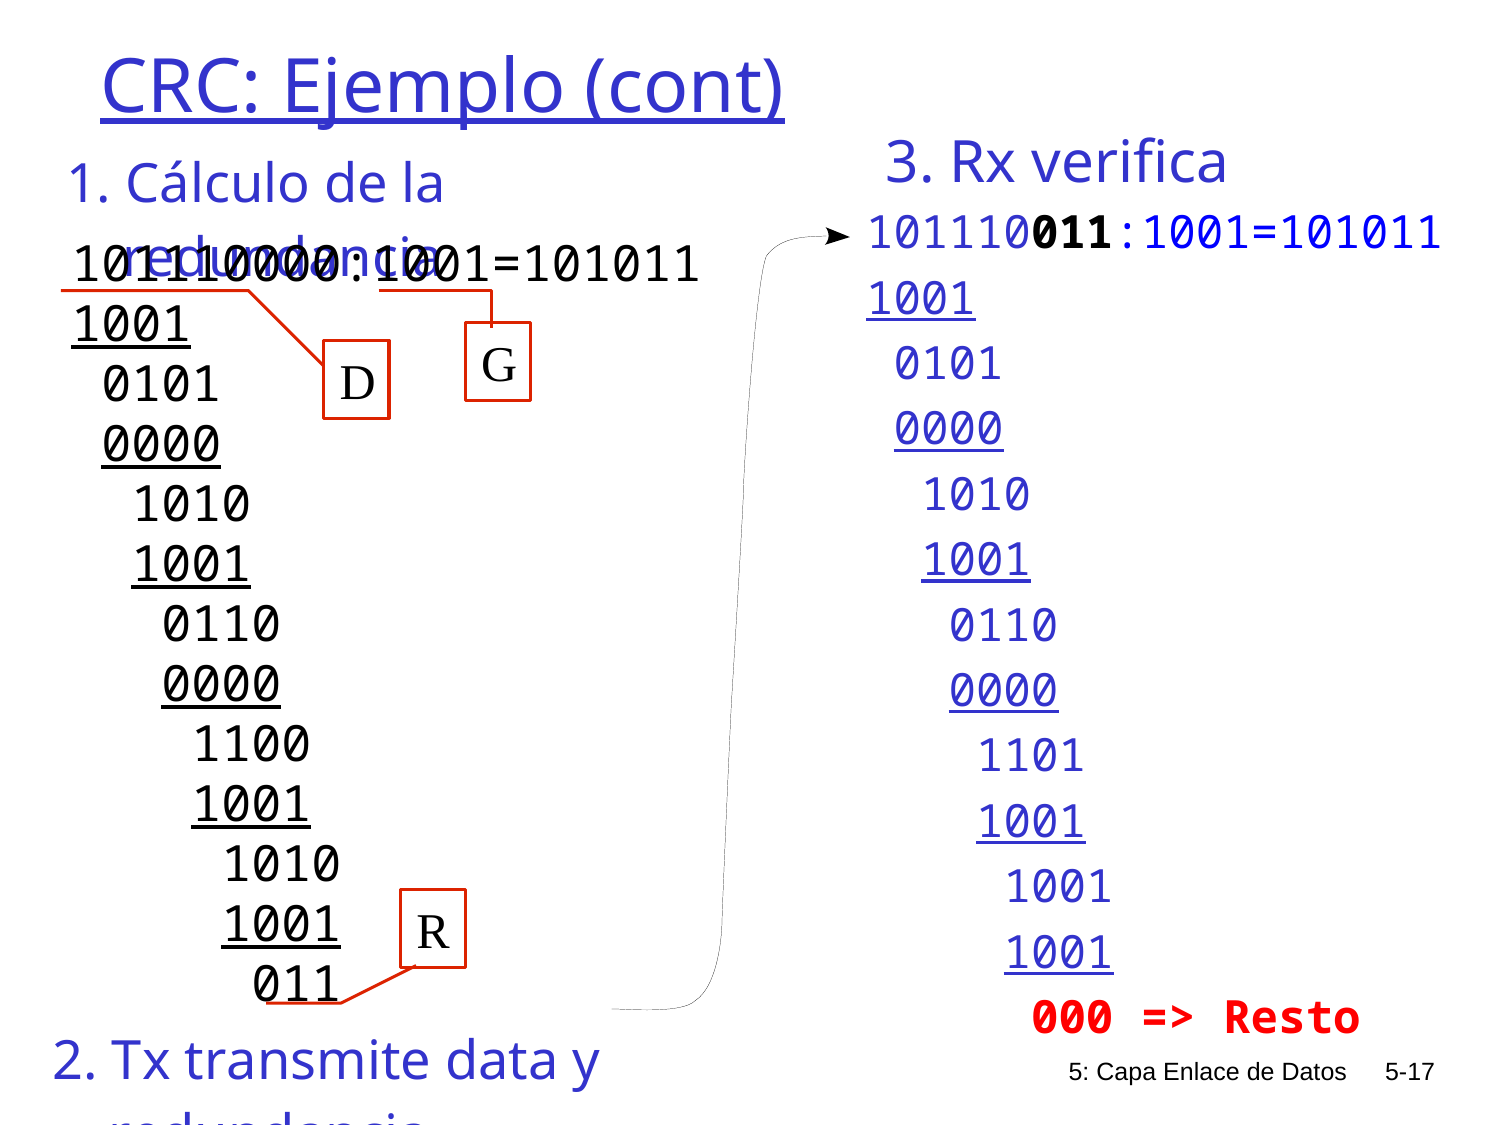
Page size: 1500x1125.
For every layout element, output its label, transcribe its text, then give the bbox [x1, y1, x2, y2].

text_box 101110011:1001=101011 1001 0101 0000 1010 1001 0110 0000 1101 1001 1001 1001 000 => Resto [832, 195, 1500, 983]
text_box 101110000:1001=101011 1001 0101 0000 1010 1001 0110 0000 1100 1001 1010 1001 011 [56, 223, 732, 1014]
text_box R [400, 889, 466, 968]
text_box G [465, 322, 531, 401]
list 2. Tx transmite data y redundancia [37, 1014, 907, 1113]
title CRC: Ejemplo (cont) [85, 0, 1361, 178]
text_box 3. Rx verifica [871, 115, 1500, 196]
list 1. Cálculo de la redundancia [51, 137, 758, 236]
text_box D [323, 340, 389, 419]
